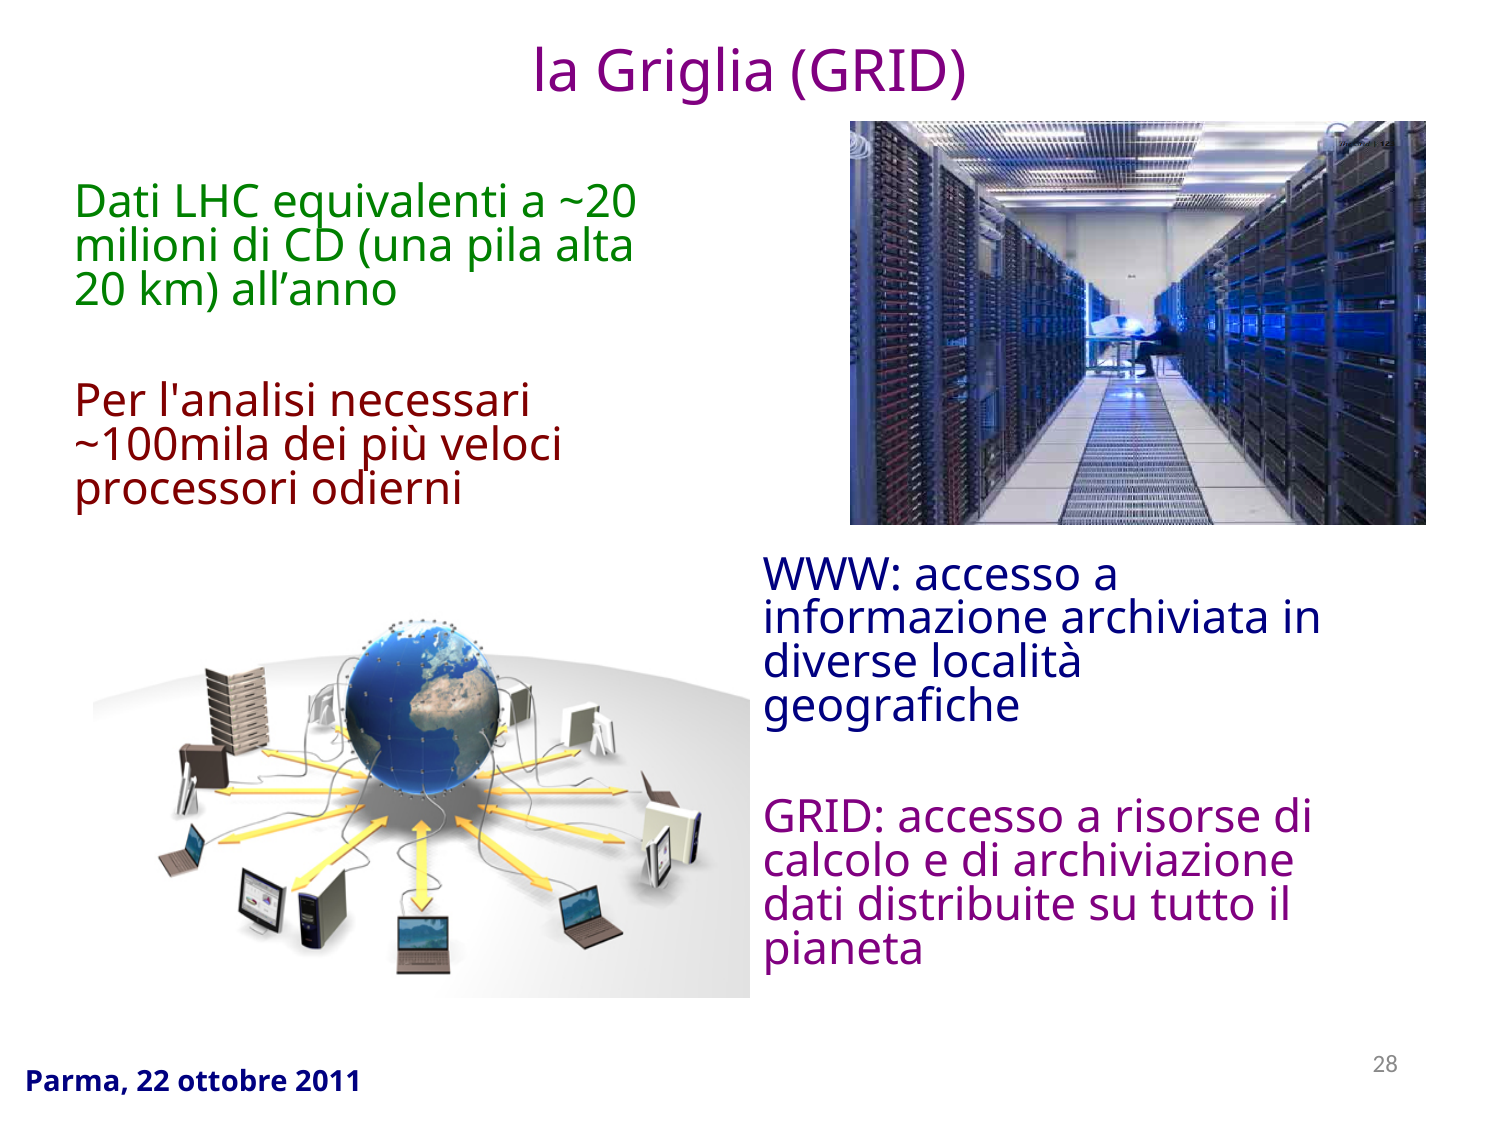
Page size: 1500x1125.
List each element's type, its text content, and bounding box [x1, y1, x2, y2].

text_box la Griglia (GRID)‏ [112, 3, 1388, 122]
picture [93, 562, 751, 998]
text_box WWW: accesso a informazione archiviata in diverse località geografiche GRID: accesso a risorse di calcolo e di archiviazione dati distribuite su tutto il pianeta [702, 547, 1365, 1044]
picture [850, 121, 1426, 526]
text_box Dati LHC equivalenti a ~20 milioni di CD (una pila alta 20 km) all’anno Per l'analisi necessari ~100mila dei più veloci processori odierni [13, 174, 685, 528]
